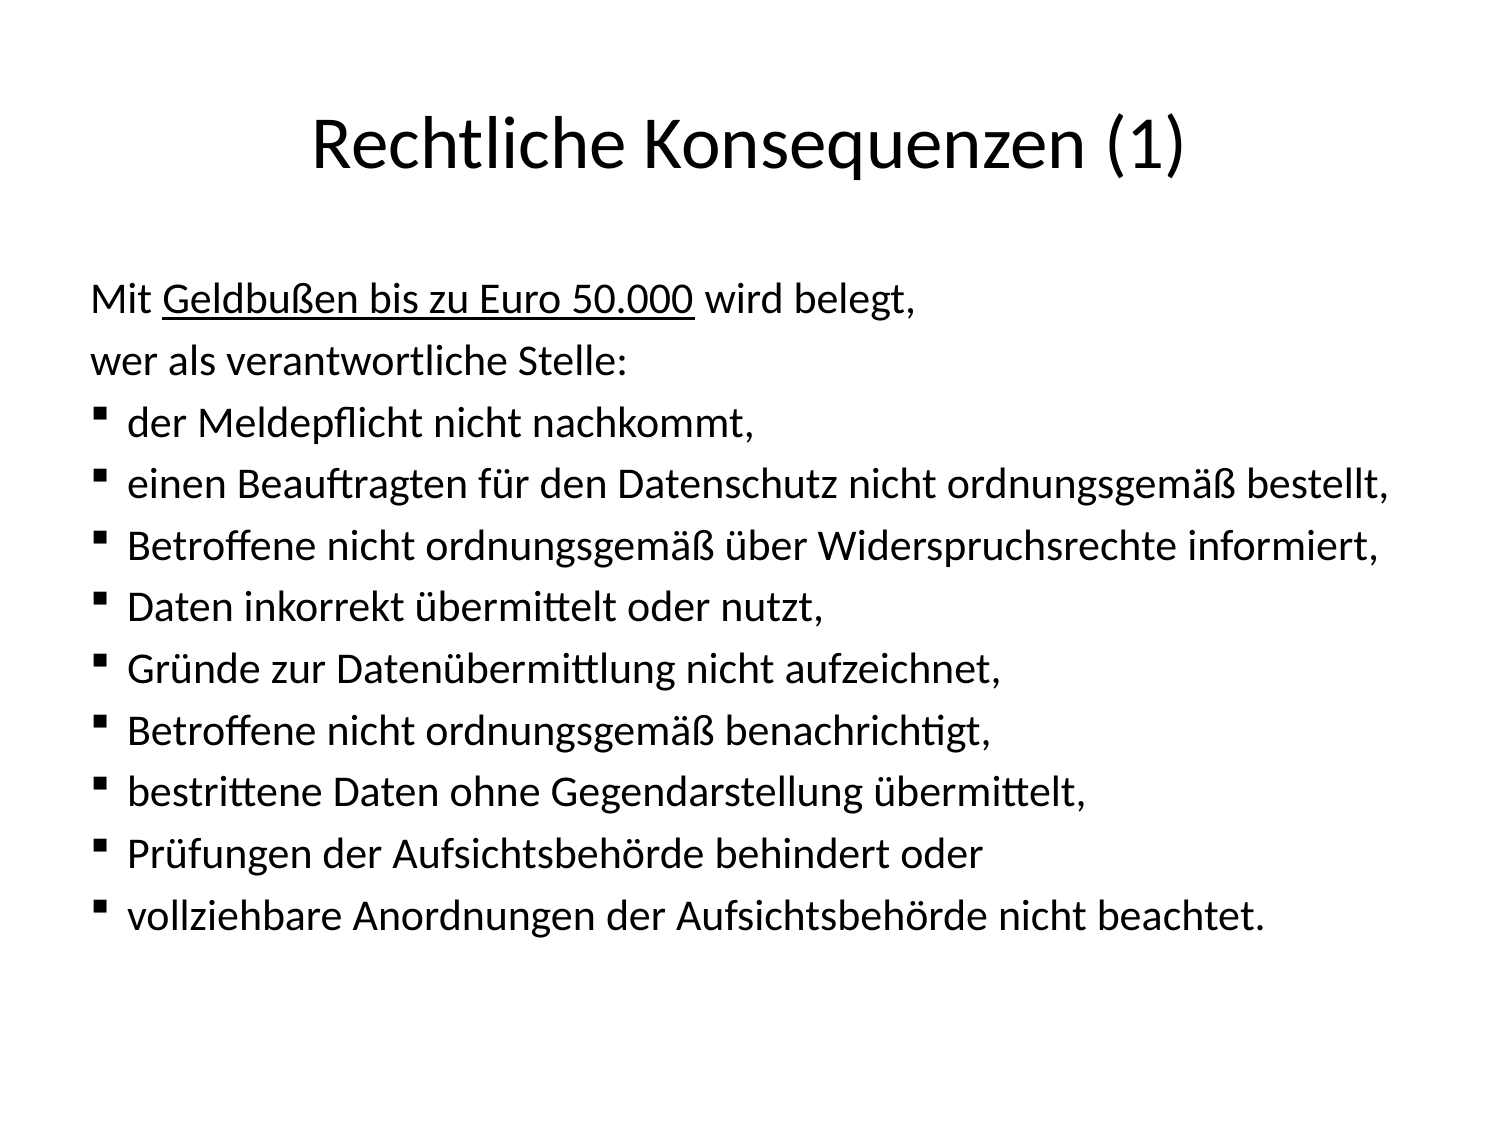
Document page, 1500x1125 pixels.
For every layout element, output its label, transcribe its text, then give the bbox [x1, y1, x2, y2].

list Mit Geldbußen bis zu Euro 50.000 wird belegt, wer als verantwortliche Stelle: der Meldepflicht nicht nachkommt, einen Beauftragten für den Datenschutz nicht ordnungsgemäß bestellt, Betroffene nicht ordnungsgemäß über Widerspruchsrechte informiert, Daten inkorrekt übermittelt oder nutzt, Gründe zur Datenübermittlung nicht aufzeichnet, Betroffene nicht ordnungsgemäß benachrichtigt, bestrittene Daten ohne Gegendarstellung übermittelt, Prüfungen der Aufsichtsbehörde behindert oder vollziehbare Anordnungen der Aufsichtsbehörde nicht beachtet. [75, 262, 1425, 1005]
title Rechtliche Konsequenzen (1) [75, 45, 1425, 233]
